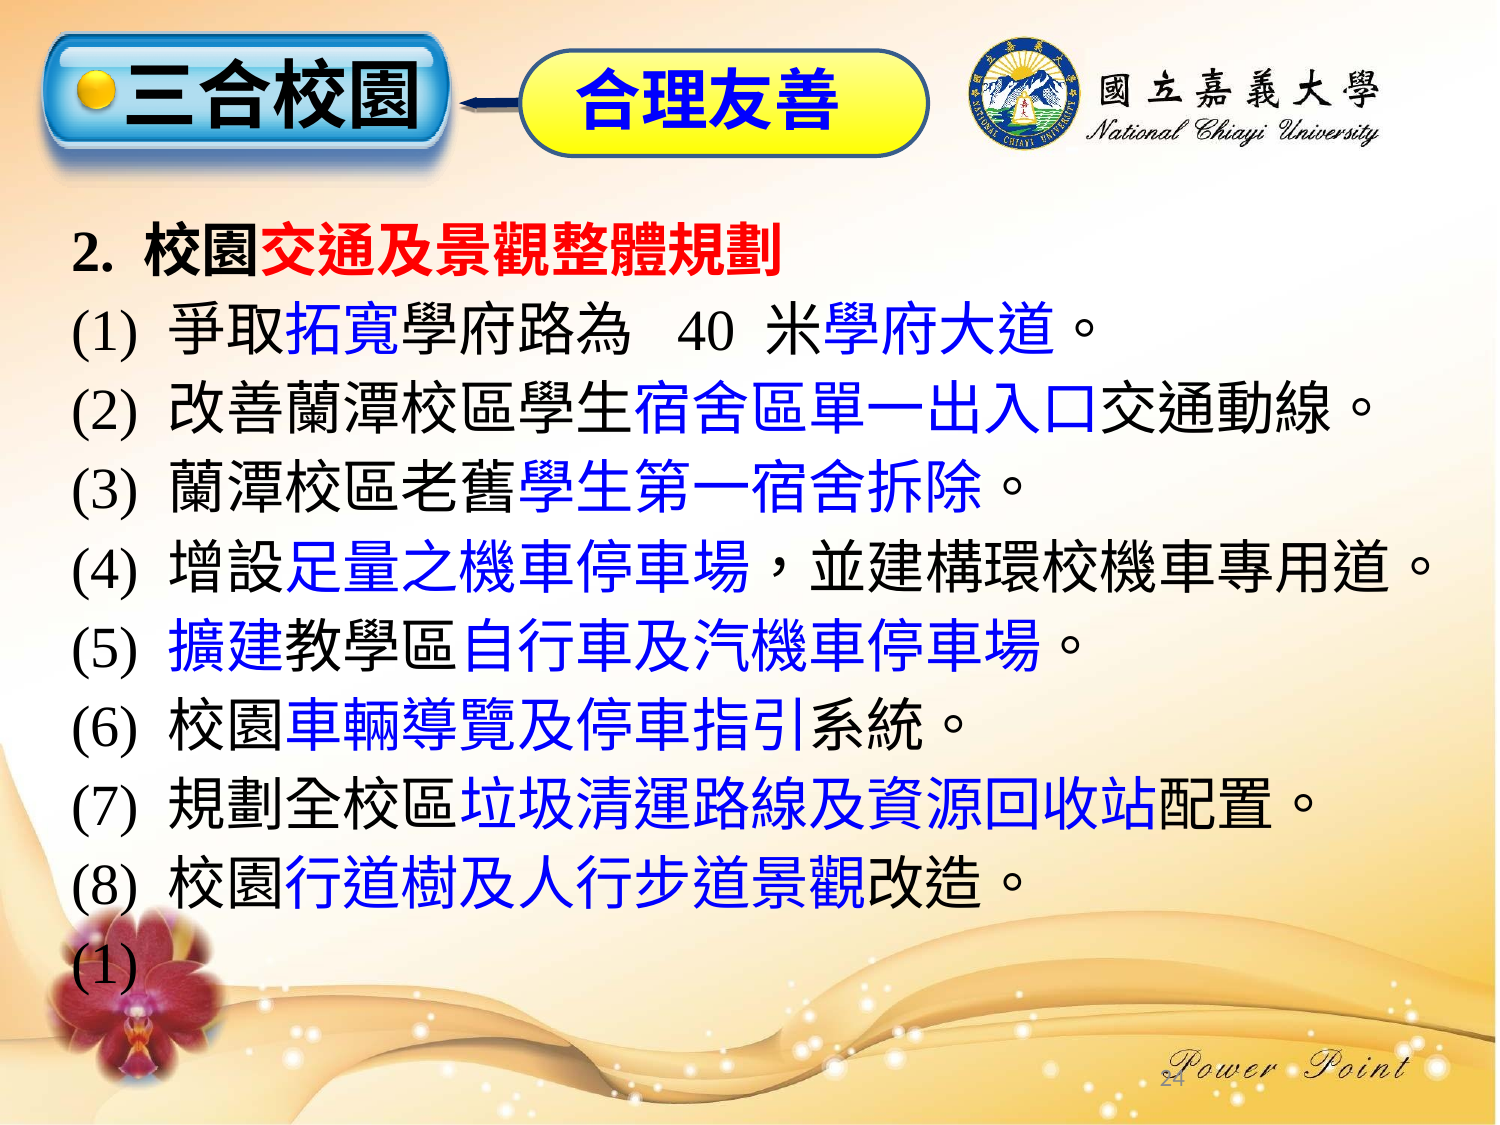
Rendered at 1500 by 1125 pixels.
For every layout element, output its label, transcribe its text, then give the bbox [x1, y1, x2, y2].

text_box 三合校園 [49, 40, 443, 147]
text_box [543, 53, 928, 156]
text_box 24 [1144, 1046, 1495, 1107]
picture [32, 31, 460, 188]
text_box 合理友善 [522, 50, 893, 147]
text_box 2. 校園交通及景觀整體規劃 (1) 爭取拓寬學府路為 40 米學府大道。 (2) 改善蘭潭校區學生宿舍區單一出入口交通動線。 (3) 蘭潭校區老舊學生第一宿舍拆除。 (4) 增設足量之機車停車場，並建構環校機車專用道。 (5) 擴建教學區自行車及汽機車停車場。 (6) 校園車輛導覽及停車指引系統。 (7) 規劃全校區垃圾清運路線及資源回收站配置。 (8) 校園行道樹及人行步道景觀改造。 [56, 196, 1479, 1003]
